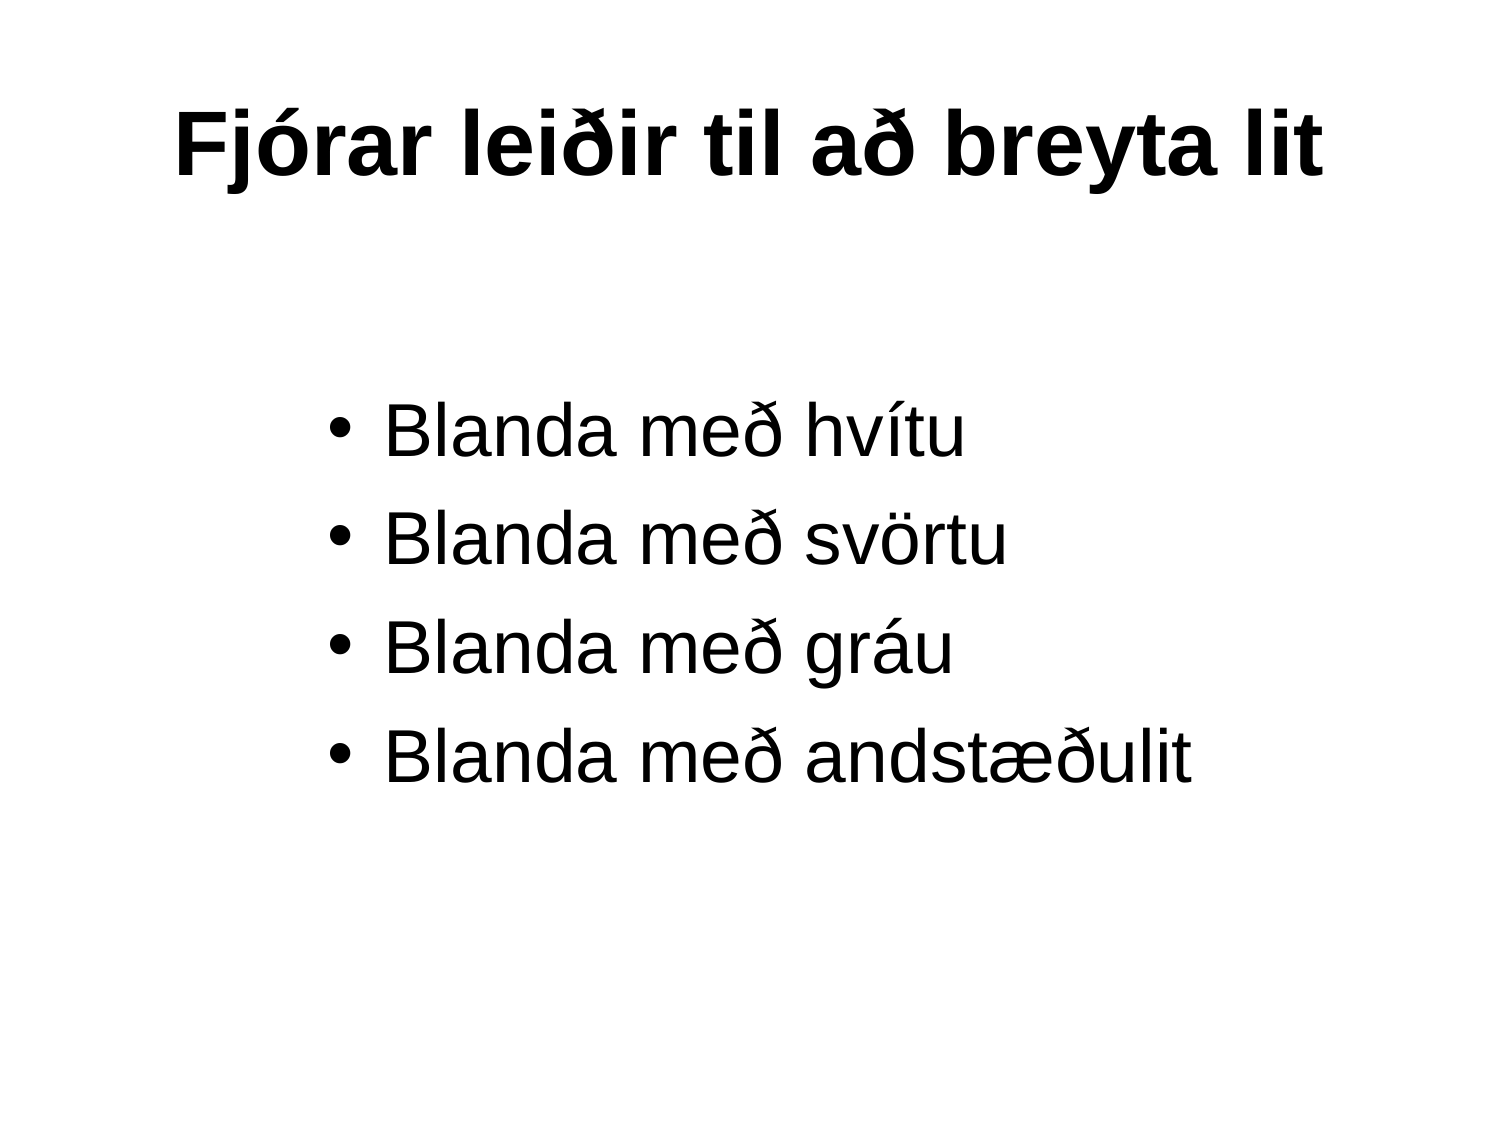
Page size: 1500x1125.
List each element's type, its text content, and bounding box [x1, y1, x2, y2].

list Blanda með hvítu Blanda með svörtu Blanda með gráu Blanda með andstæðulit [312, 373, 1223, 988]
title Fjórar leiðir til að breyta lit [75, 45, 1426, 233]
